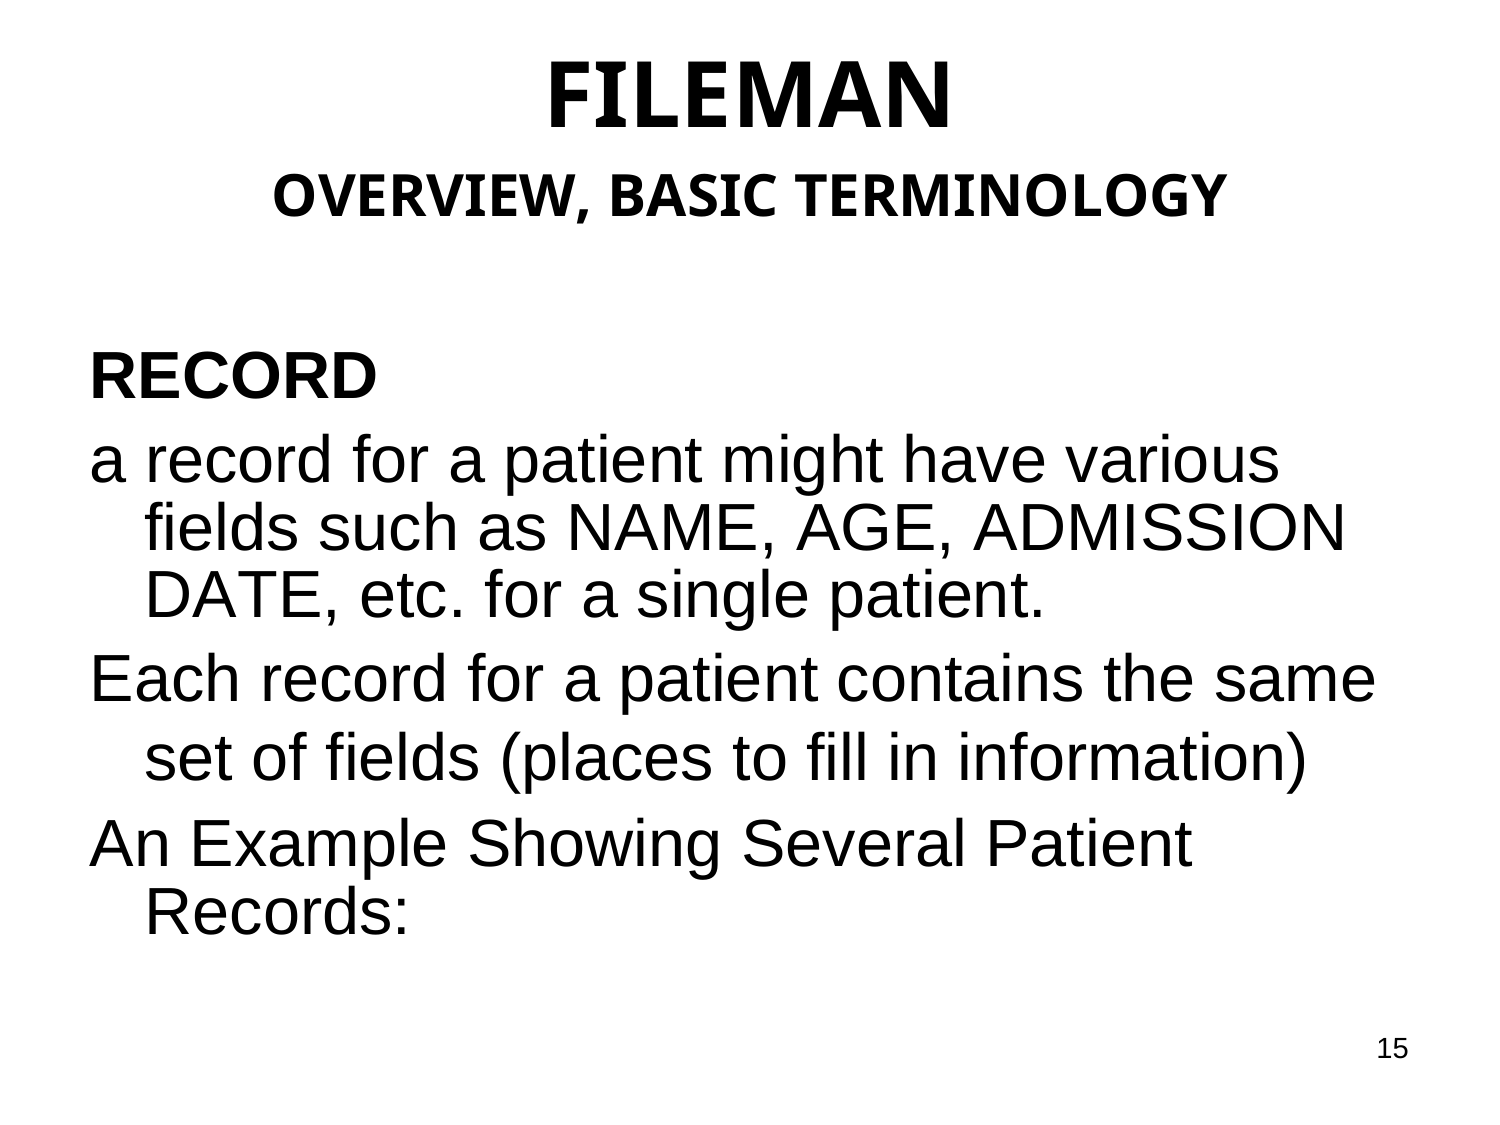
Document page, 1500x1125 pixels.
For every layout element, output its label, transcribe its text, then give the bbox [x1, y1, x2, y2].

list RECORD a record for a patient might have various fields such as NAME, AGE, ADMISSION DATE, etc. for a single patient. Each record for a patient contains the same set of fields (places to fill in information)‏ An Example Showing Several Patient Records: [75, 337, 1426, 1016]
title FILEMAN OVERVIEW, BASIC TERMINOLOGY [75, 17, 1426, 245]
